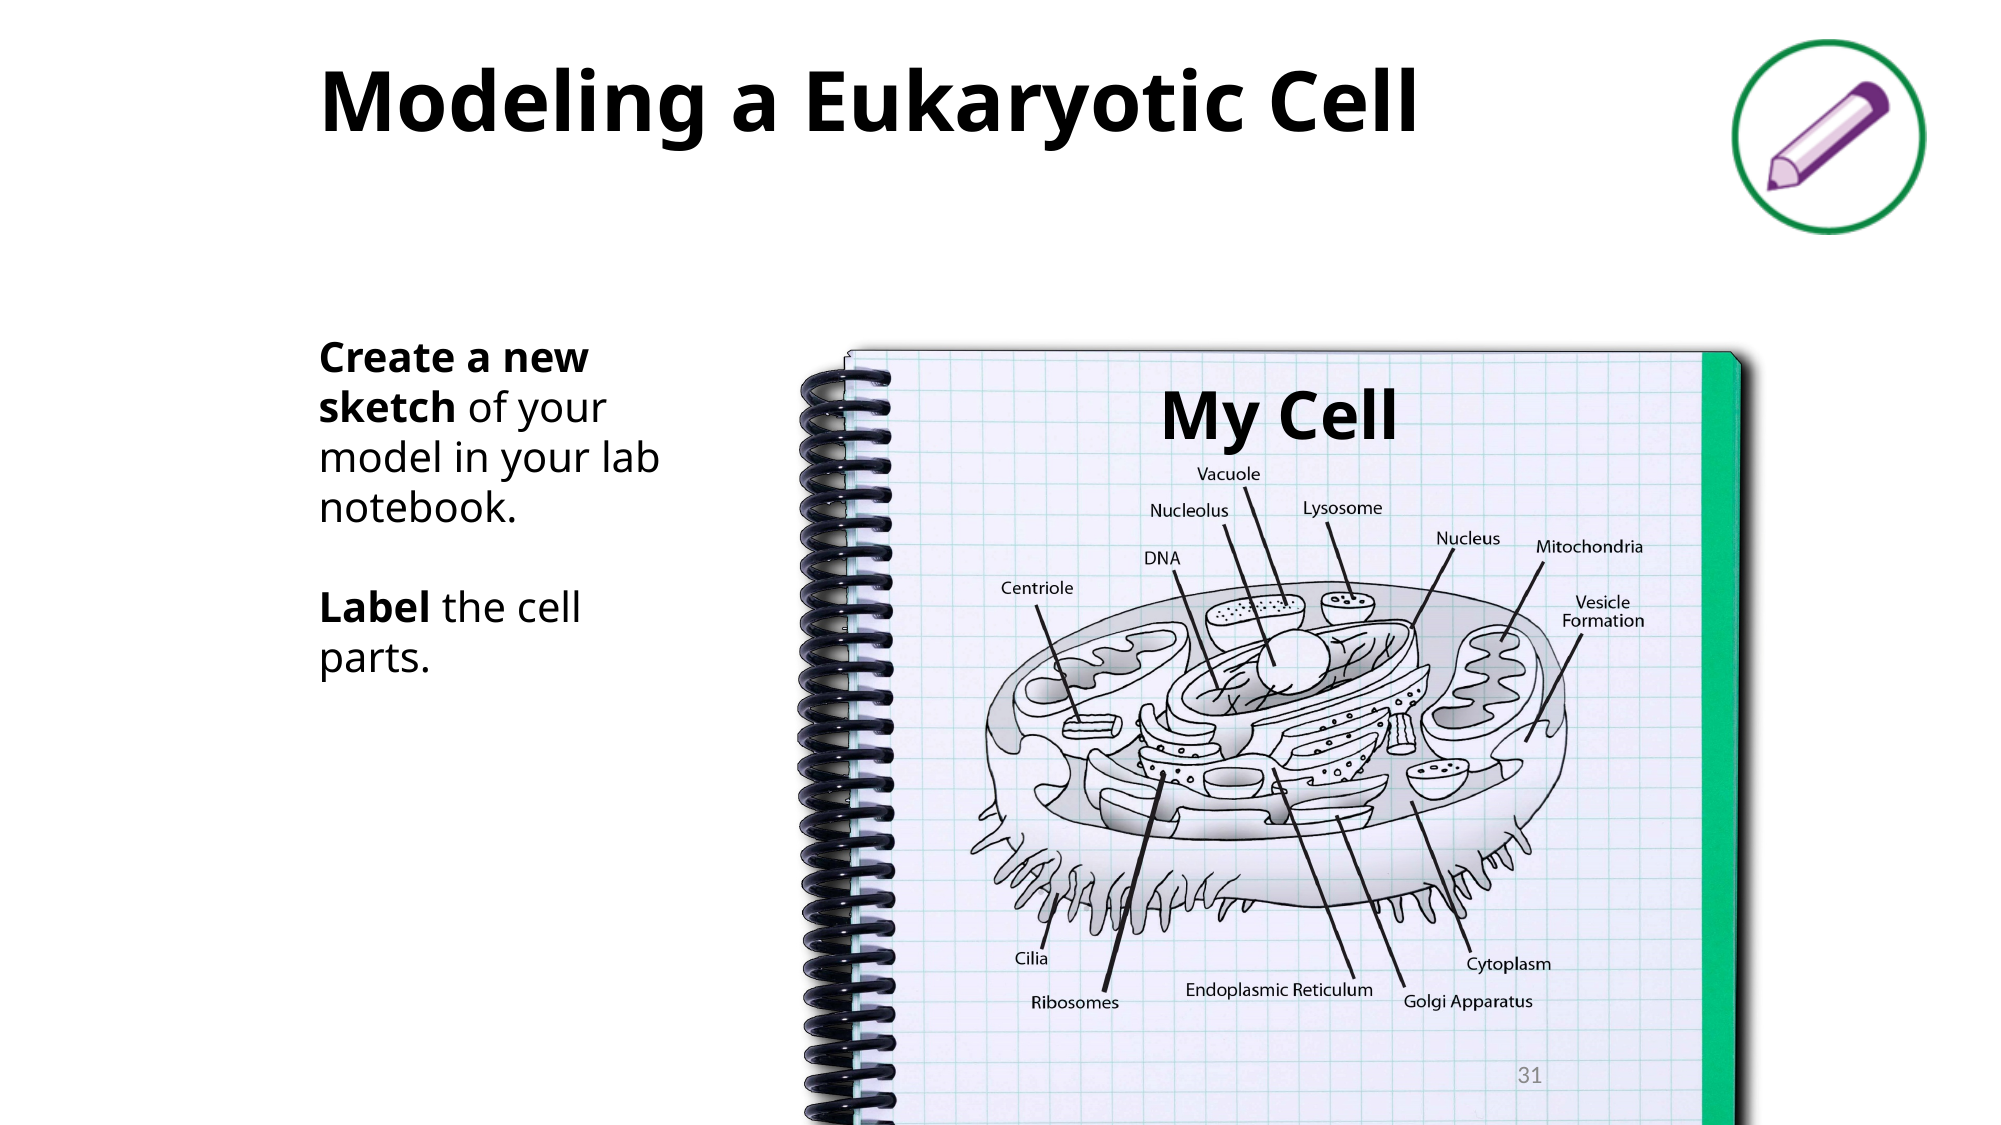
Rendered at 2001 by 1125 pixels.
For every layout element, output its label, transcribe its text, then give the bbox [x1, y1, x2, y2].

picture [1731, 39, 1927, 235]
text_box Create a new sketch of your model in your lab notebook. Label the cell parts. [303, 323, 701, 592]
picture [792, 325, 1768, 1125]
text_box My Cell [994, 365, 1566, 462]
slide_number 31 [1502, 1043, 1948, 1104]
text_box Modeling a Eukaryotic Cell [303, 22, 1697, 187]
